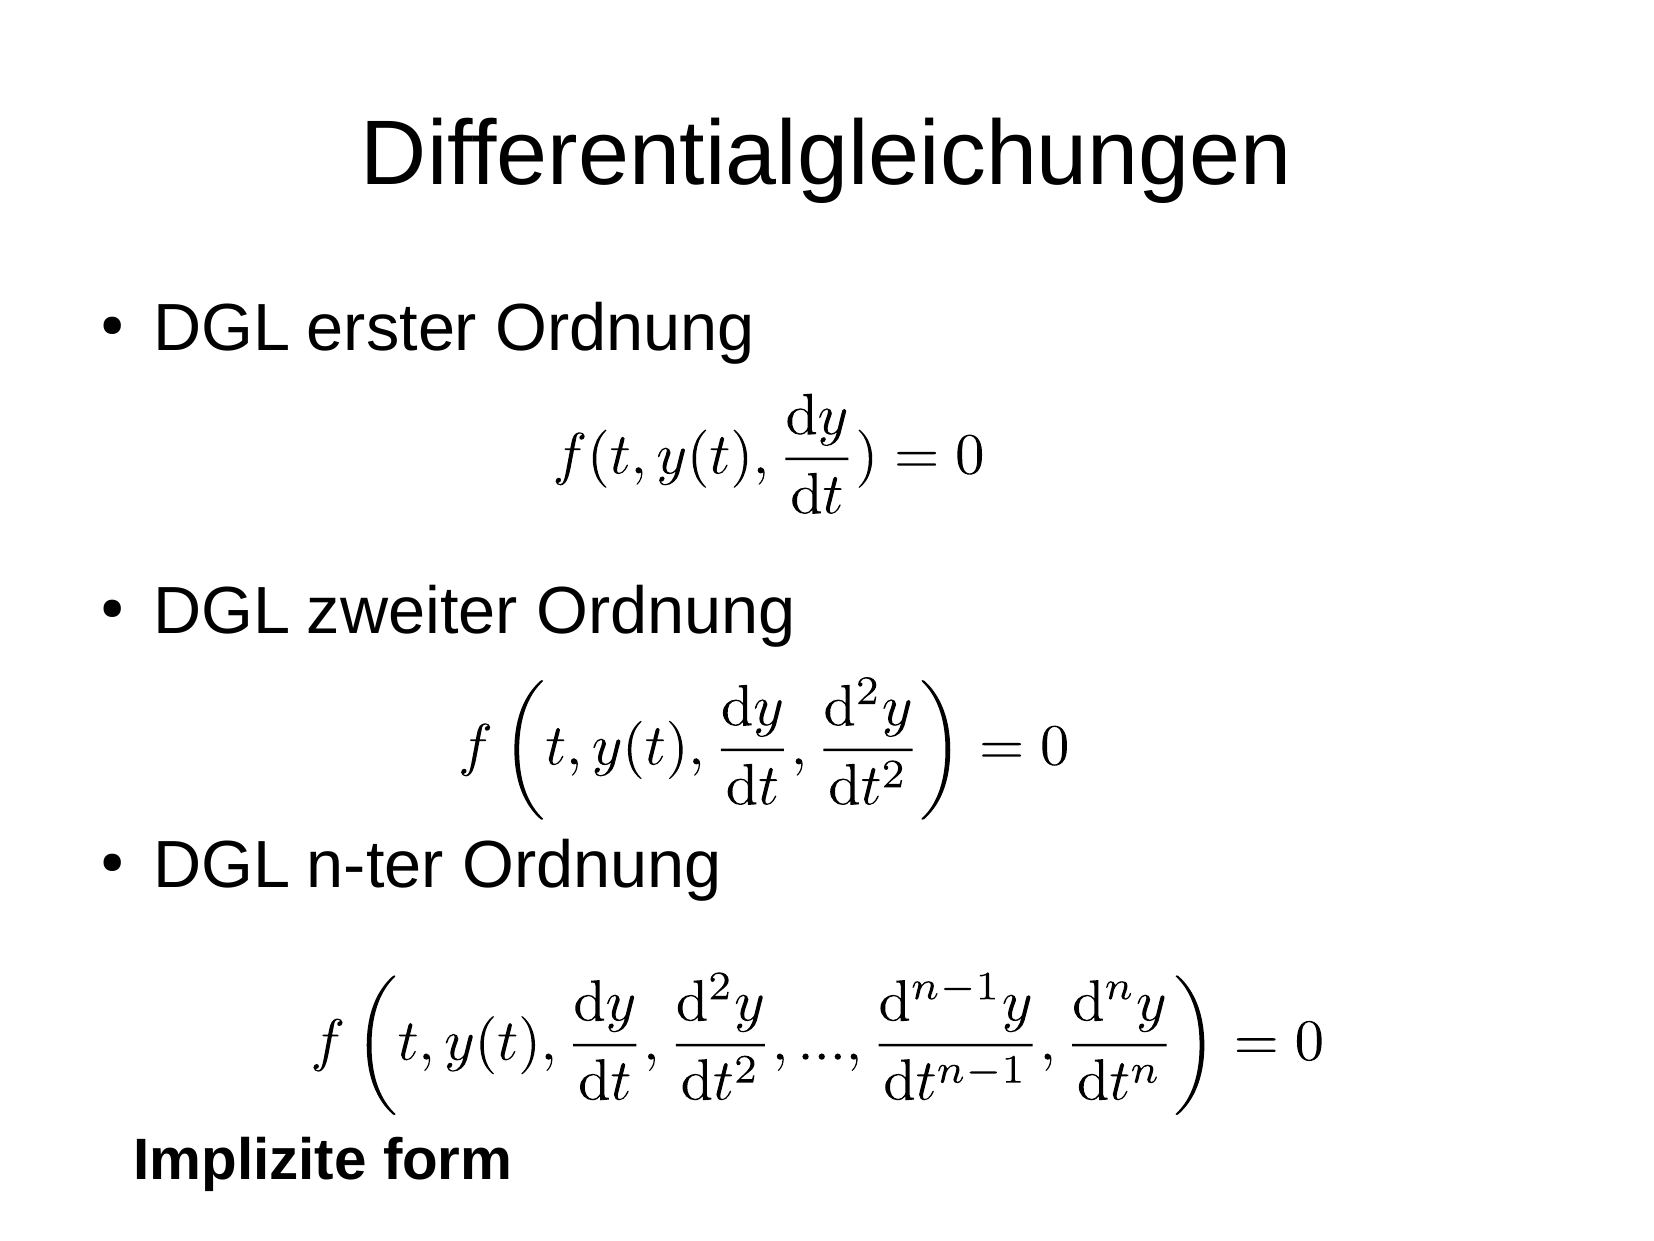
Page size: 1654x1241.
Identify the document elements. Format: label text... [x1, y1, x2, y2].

text_box [310, 972, 1324, 1115]
title Differentialgleichungen [82, 56, 1571, 250]
text_box Implizite form [118, 1119, 528, 1200]
list DGL erster Ordnung DGL zweiter Ordnung DGL n-ter Ordnung [82, 290, 1571, 1094]
text_box [552, 393, 985, 514]
text_box [457, 677, 1070, 820]
